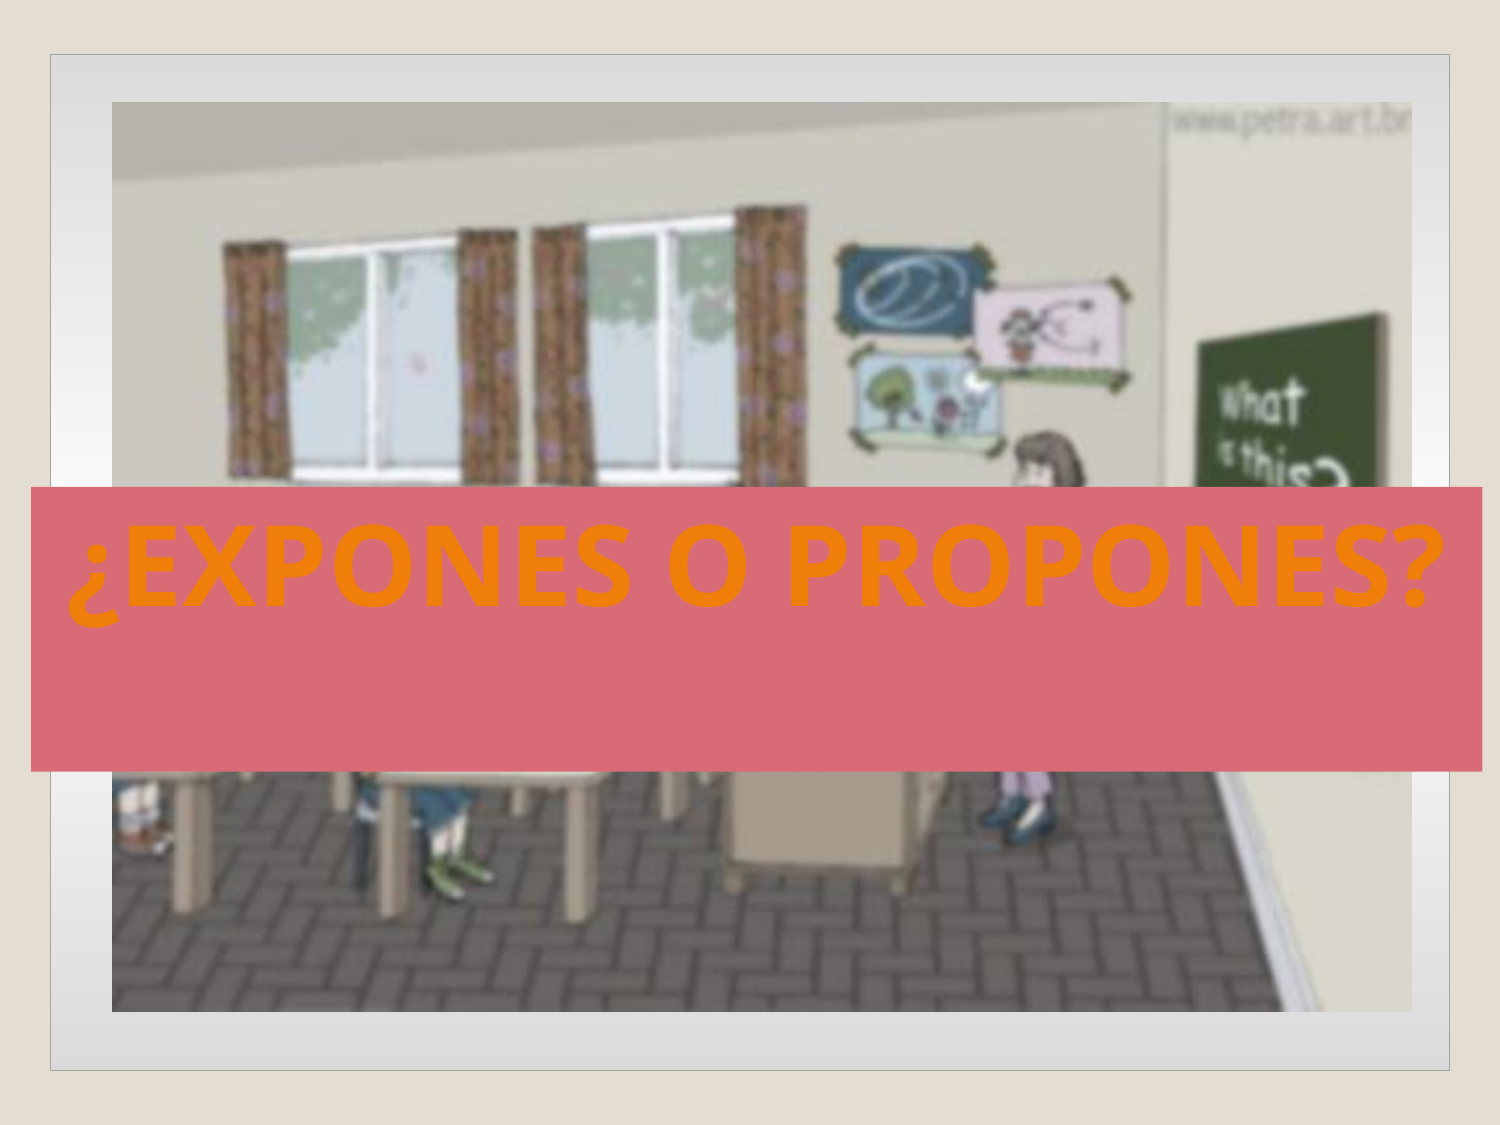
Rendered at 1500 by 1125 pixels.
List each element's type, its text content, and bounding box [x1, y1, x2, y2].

text_box ¿EXPONES O PROPONES? [31, 486, 1483, 772]
picture [112, 102, 1412, 486]
picture [112, 772, 1412, 1013]
